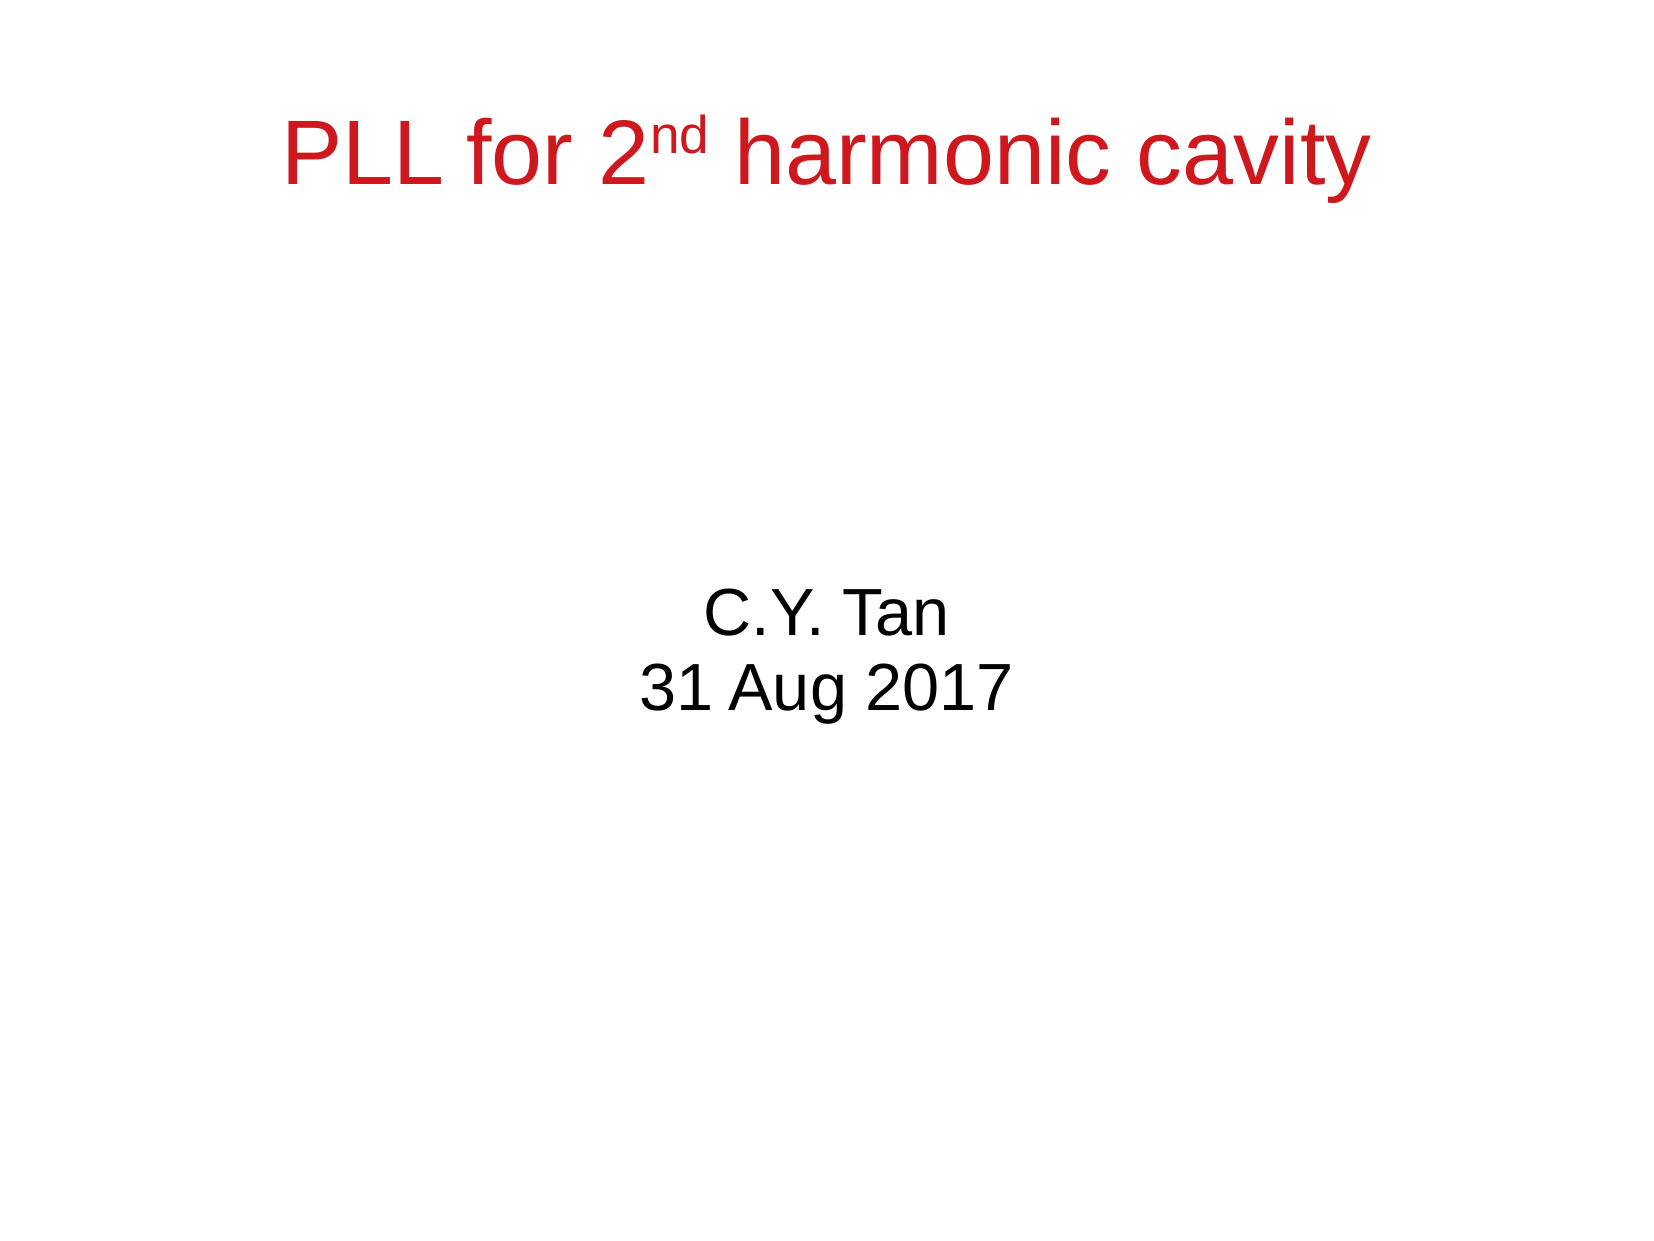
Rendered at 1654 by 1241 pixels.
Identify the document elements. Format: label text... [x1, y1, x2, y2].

title PLL for 2nd harmonic cavity [82, 49, 1571, 257]
subtitle C.Y. Tan 31 Aug 2017 [82, 290, 1571, 1010]
